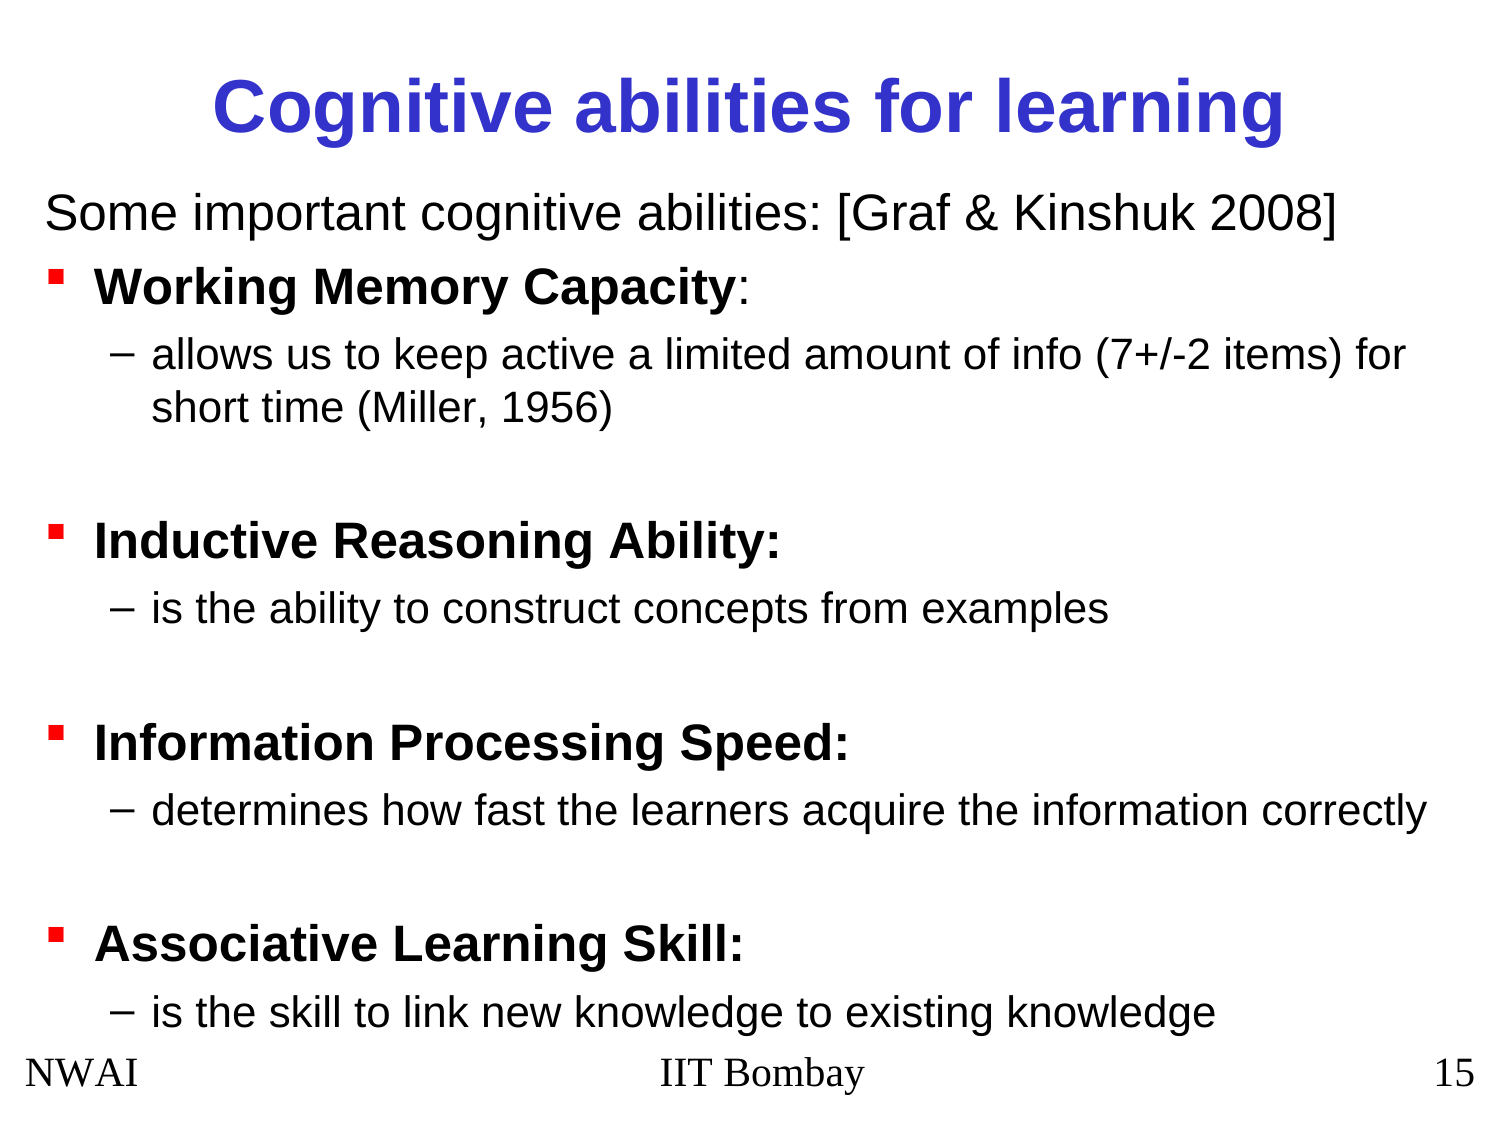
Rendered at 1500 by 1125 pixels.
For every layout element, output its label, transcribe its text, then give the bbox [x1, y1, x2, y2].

title Cognitive abilities for learning [37, 26, 1463, 171]
list Some important cognitive abilities: [Graf & Kinshuk 2008] Working Memory Capacity: allows us to keep active a limited amount of info (7+/-2 items) for short time (Miller, 1956) Inductive Reasoning Ability: is the ability to construct concepts from examples Information Processing Speed: determines how fast the learners acquire the information correctly Associative Learning Skill: is the skill to link new knowledge to existing knowledge [29, 171, 1463, 1058]
